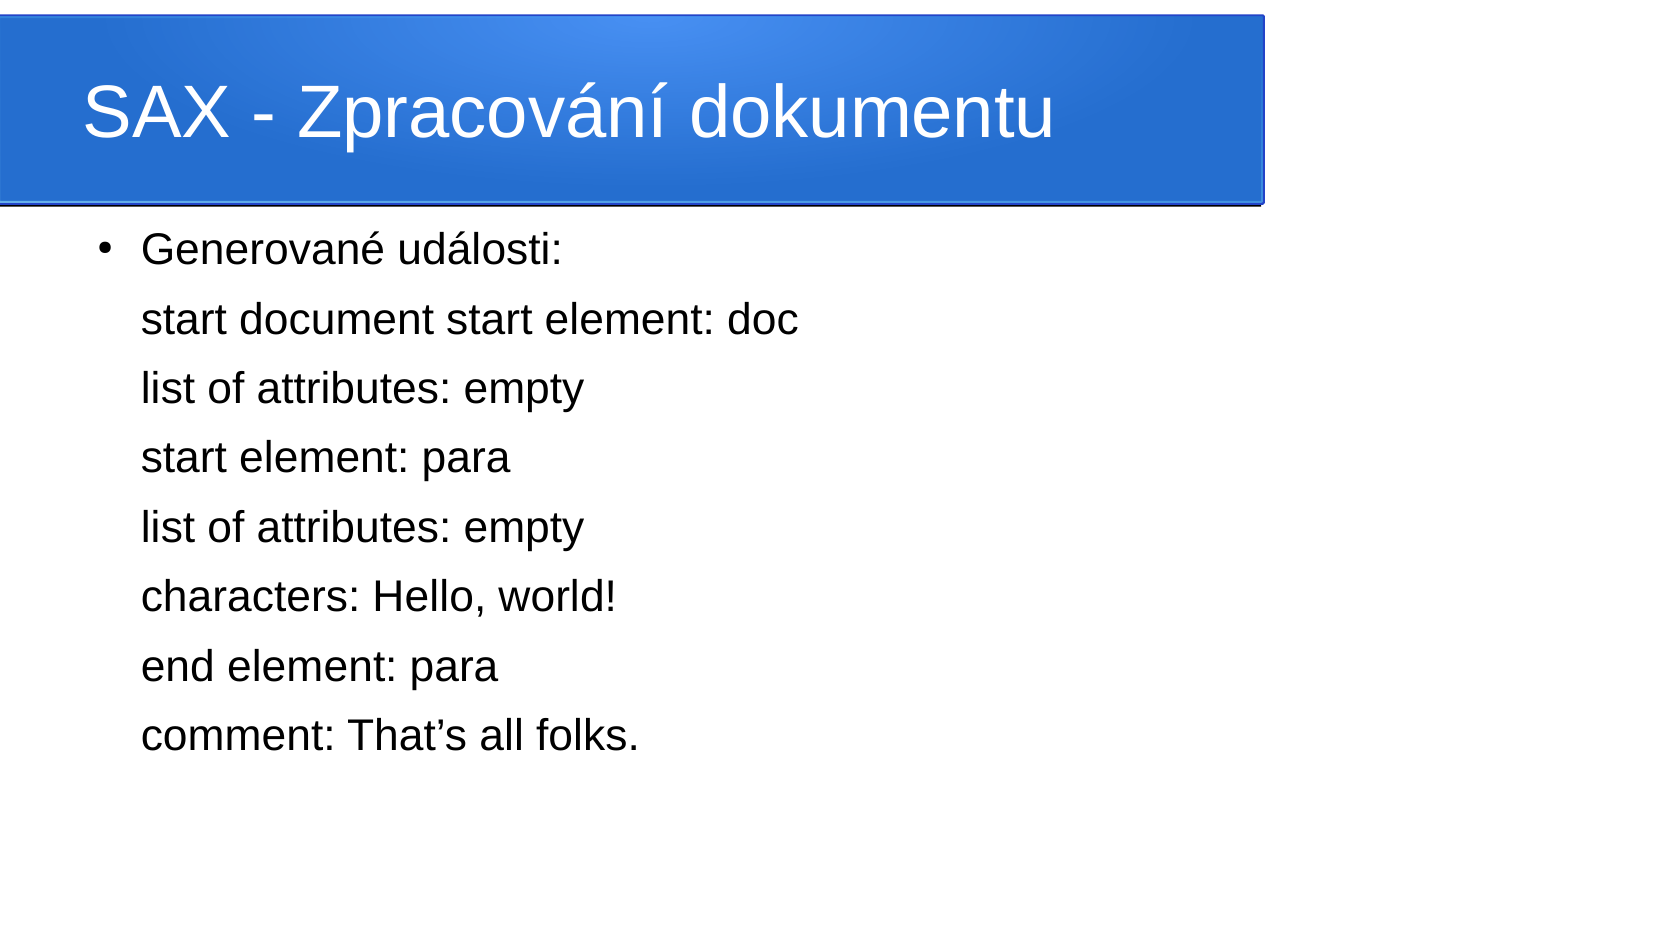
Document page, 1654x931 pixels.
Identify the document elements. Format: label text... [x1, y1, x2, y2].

list Generované události: start document start element: doc list of attributes: empty start element: para list of attributes: empty characters: Hello, world! end element: para comment: That’s all folks. [82, 224, 1571, 764]
title SAX - Zpracování dokumentu [82, 35, 1235, 189]
